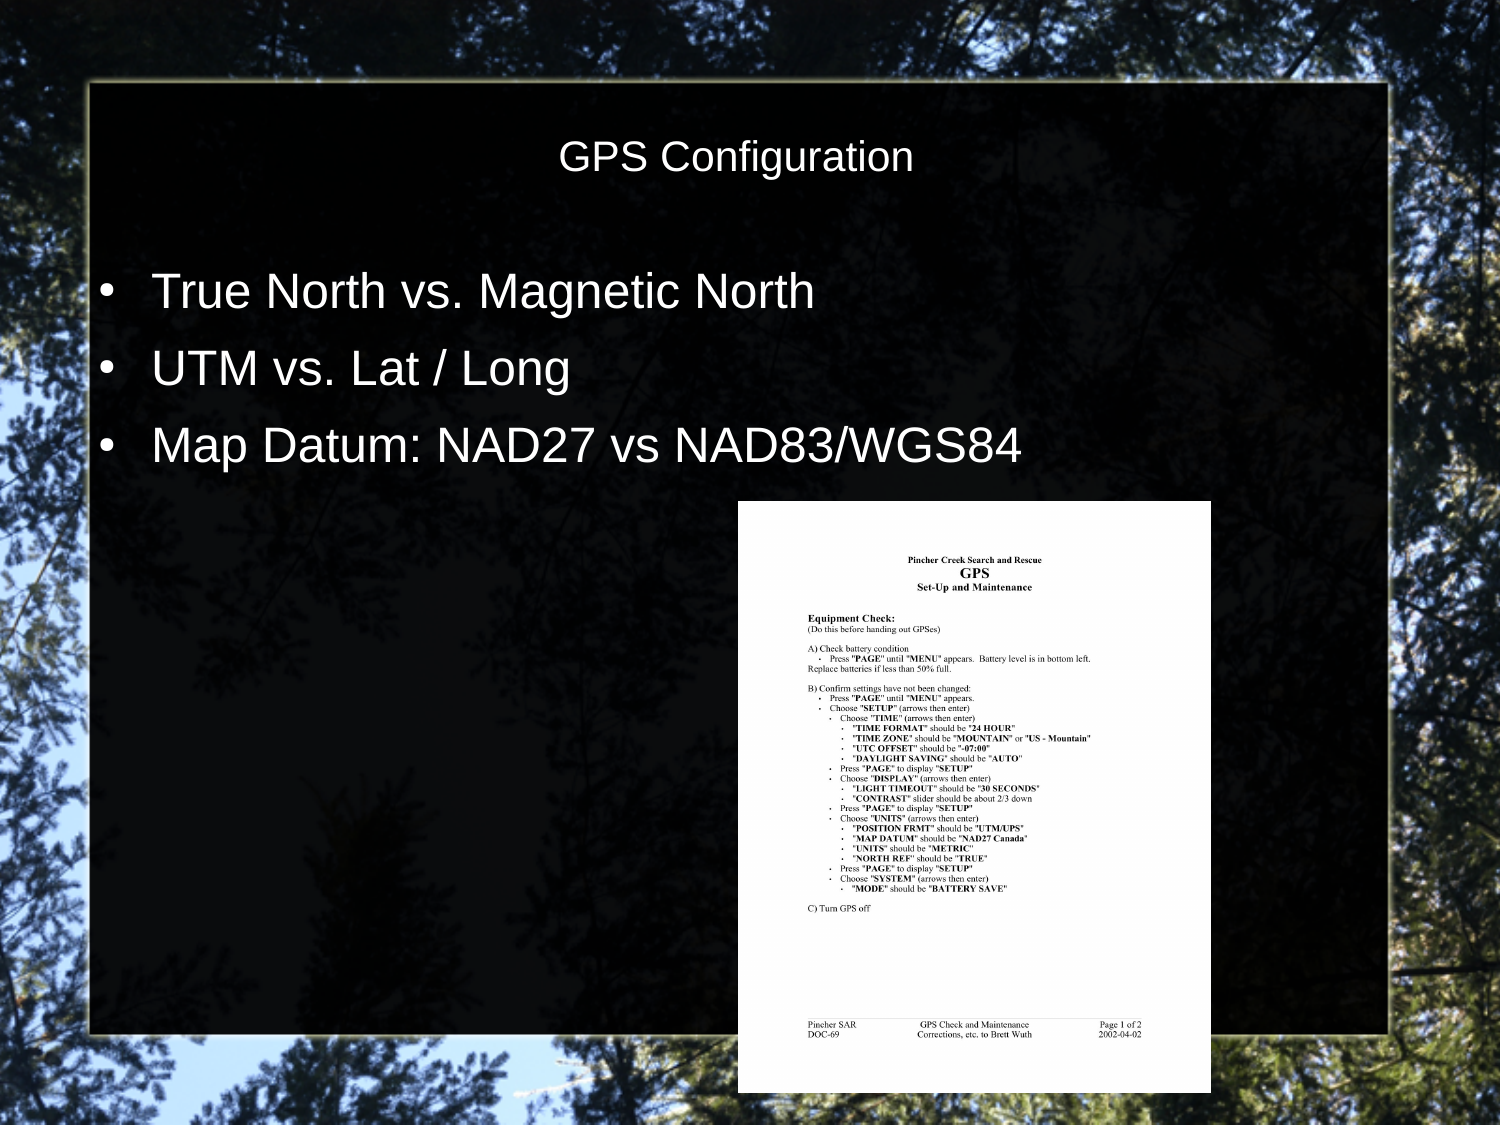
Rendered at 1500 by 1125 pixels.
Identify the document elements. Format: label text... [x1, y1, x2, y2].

list True North vs. Magnetic North UTM vs. Lat / Long Map Datum: NAD27 vs NAD83/WGS84 [80, 263, 1393, 916]
picture [0, 0, 1500, 1125]
title GPS Configuration [80, 80, 1393, 233]
